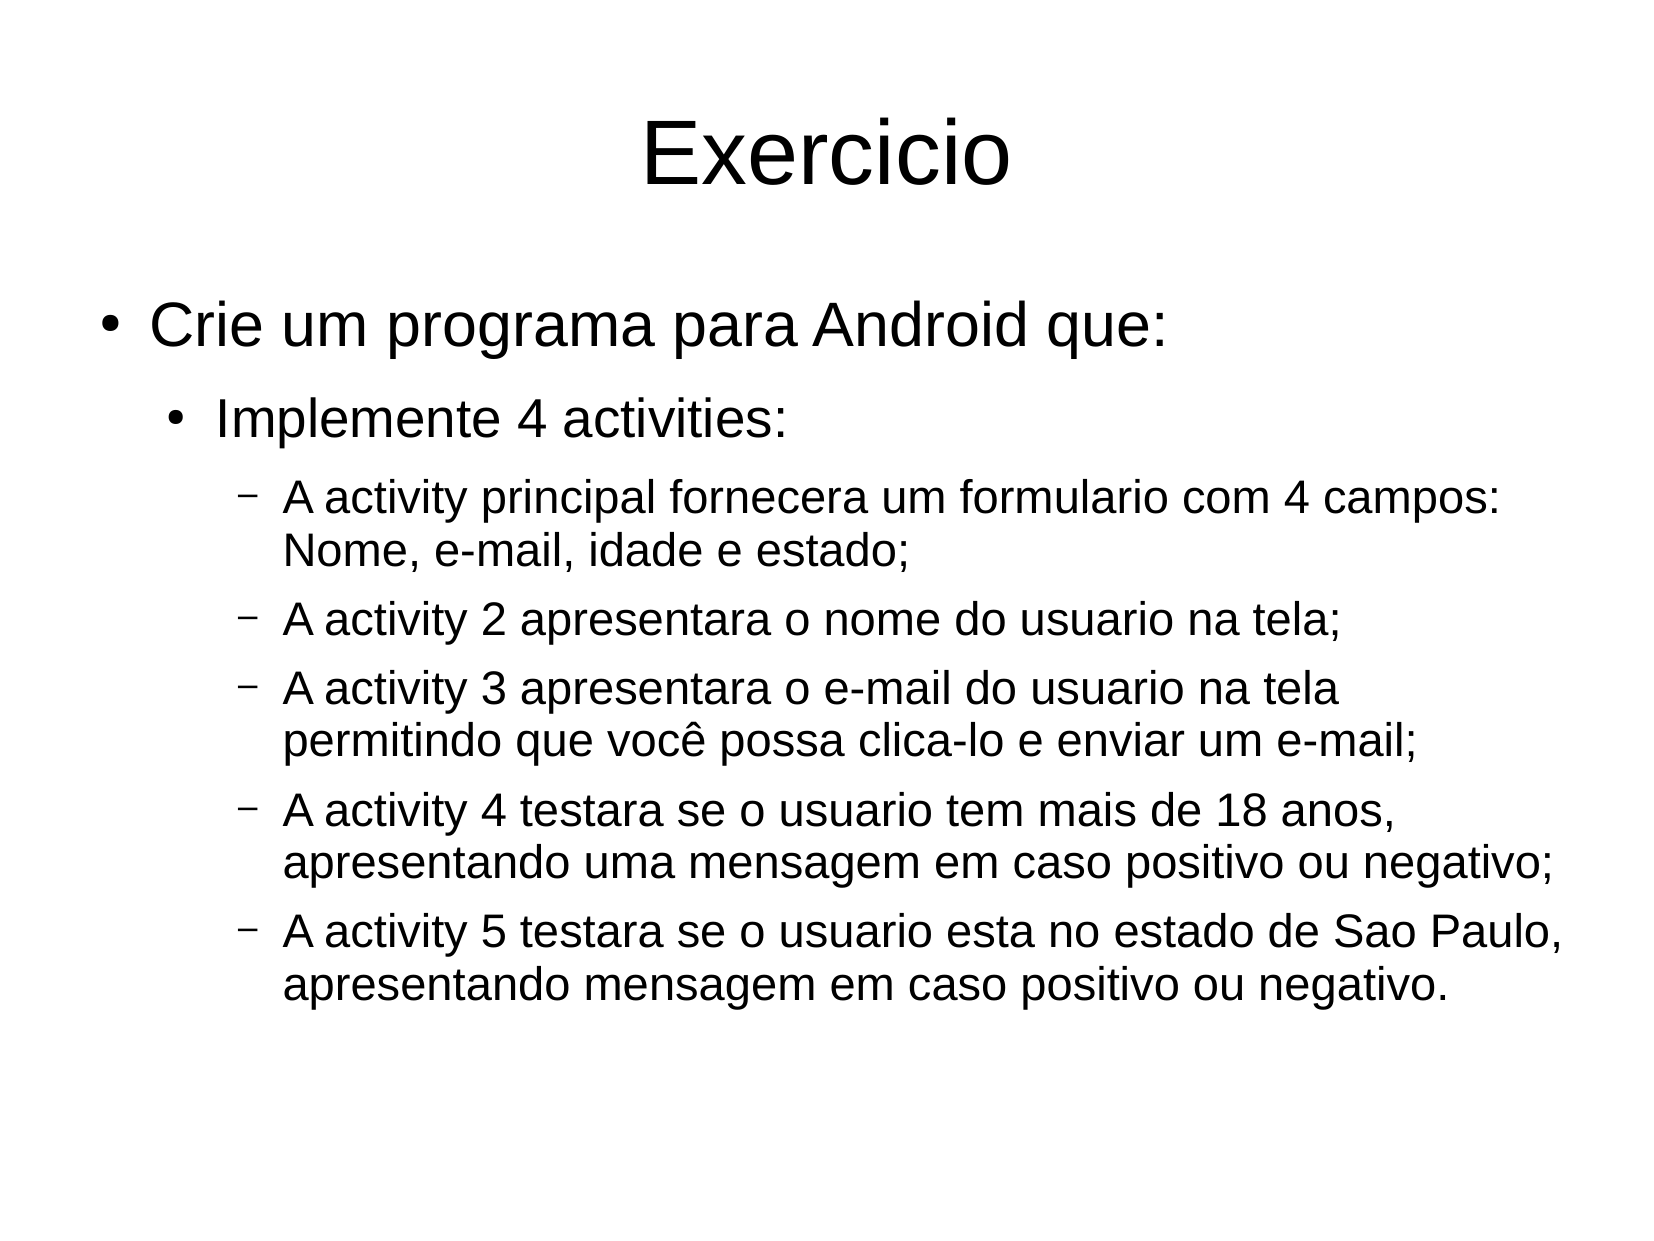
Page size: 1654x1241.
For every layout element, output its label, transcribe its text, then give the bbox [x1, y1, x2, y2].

title Exercicio [82, 49, 1571, 257]
list Crie um programa para Android que: Implemente 4 activities: A activity principal fornecera um formulario com 4 campos: Nome, e-mail, idade e estado; A activity 2 apresentara o nome do usuario na tela; A activity 3 apresentara o e-mail do usuario na tela permitindo que você possa clica-lo e enviar um e-mail; A activity 4 testara se o usuario tem mais de 18 anos, apresentando uma mensagem em caso positivo ou negativo; A activity 5 testara se o usuario esta no estado de Sao Paulo, apresentando mensagem em caso positivo ou negativo. [82, 290, 1571, 1109]
